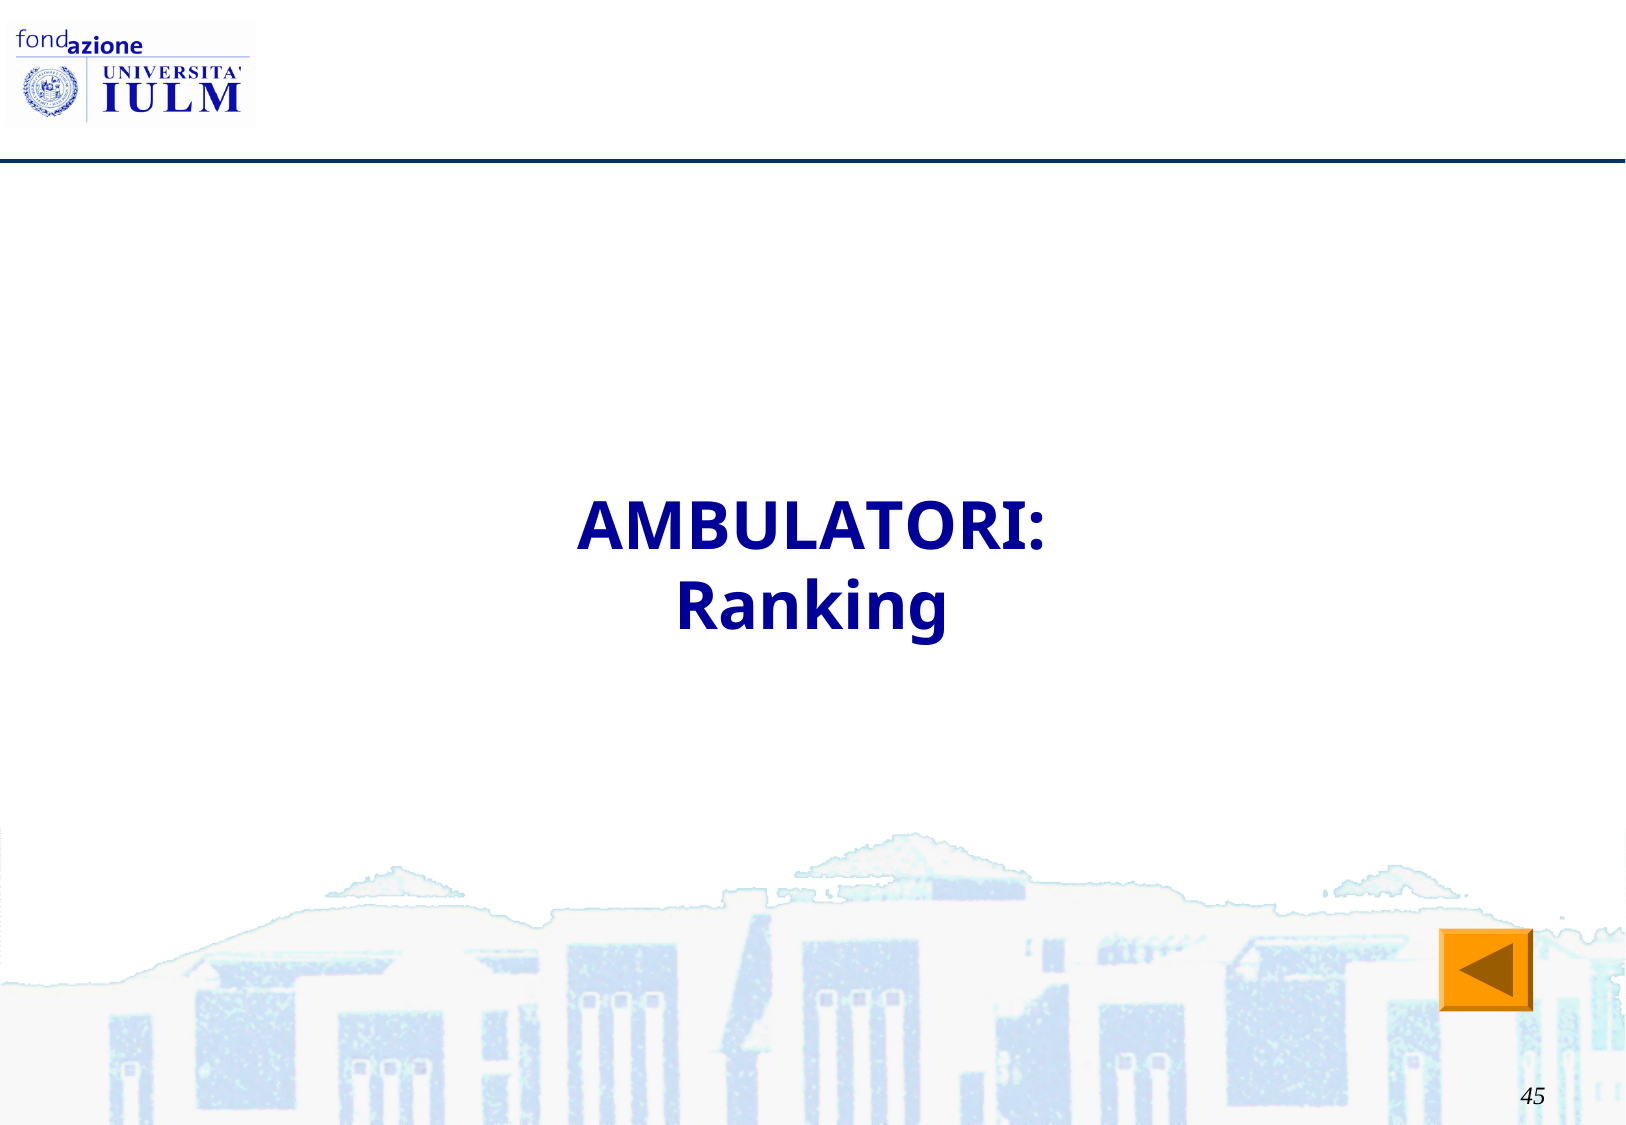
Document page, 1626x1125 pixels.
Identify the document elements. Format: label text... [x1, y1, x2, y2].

text_box [1440, 928, 1534, 1012]
picture [5, 19, 256, 127]
text_box 2012 N=20 2013 N=20 [1438, 928, 1445, 1012]
text_box AMBULATORI: Ranking [121, 469, 1504, 657]
